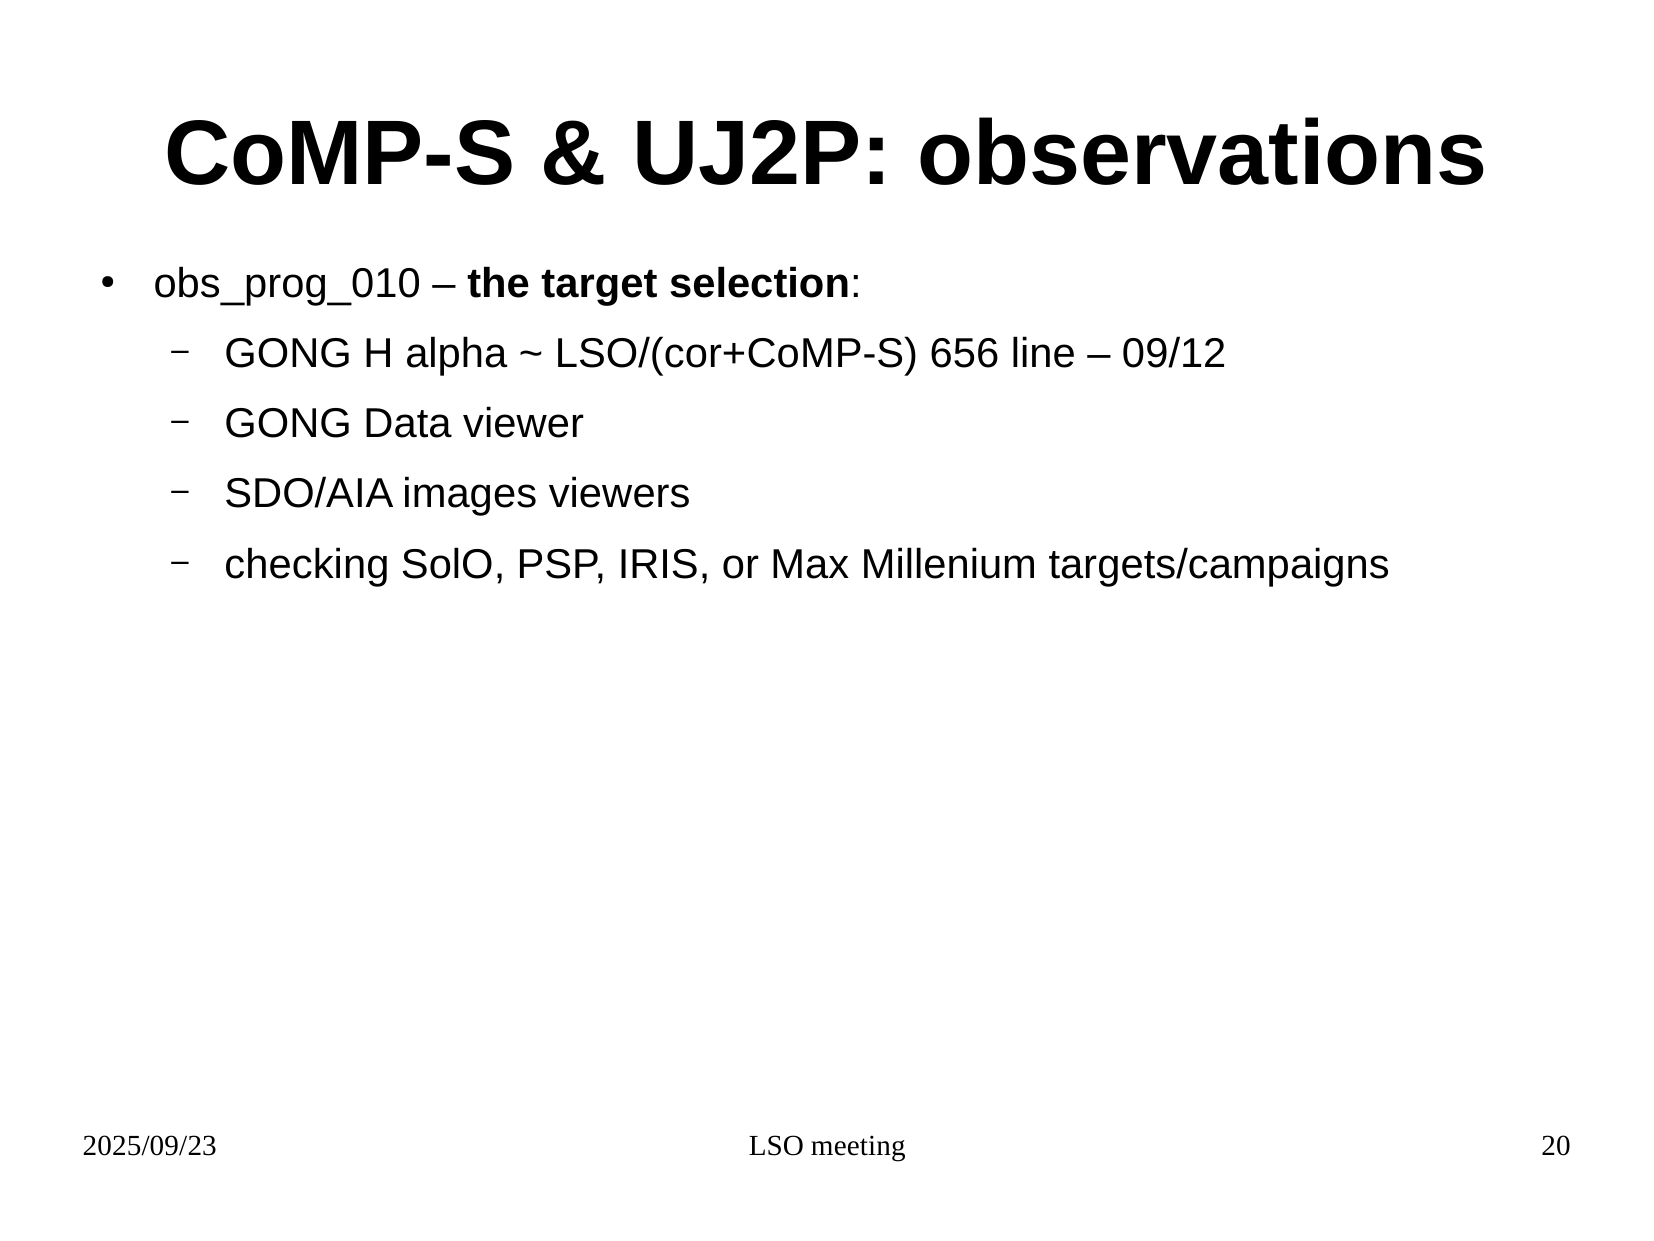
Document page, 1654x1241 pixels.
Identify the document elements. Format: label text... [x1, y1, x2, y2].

title CoMP-S & UJ2P: observations [82, 49, 1571, 183]
list obs_prog_010 – the target selection: GONG H alpha ~ LSO/(cor+CoMP-S) 656 line – 09/12 GONG Data viewer SDO/AIA images viewers checking SolO, PSP, IRIS, or Max Millenium targets/campaigns [82, 183, 1571, 1126]
